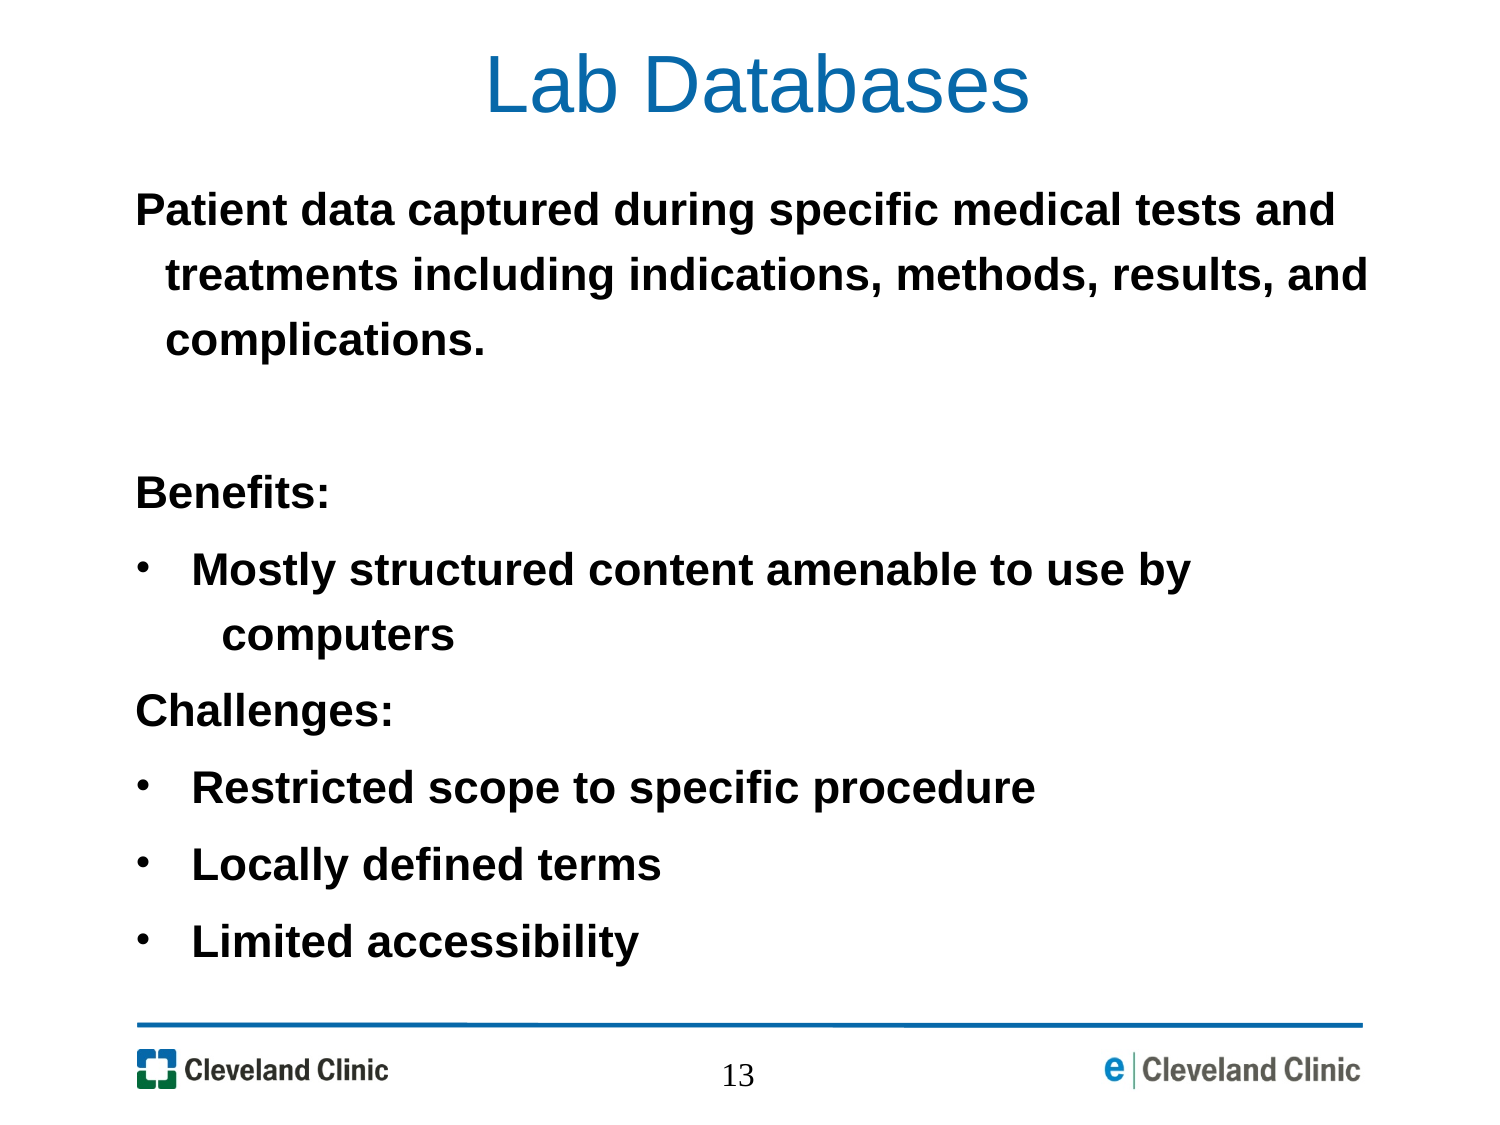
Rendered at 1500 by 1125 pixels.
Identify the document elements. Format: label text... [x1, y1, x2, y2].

list Patient data captured during specific medical tests and treatments including indications, methods, results, and complications. Benefits: Mostly structured content amenable to use by computers Challenges: Restricted scope to specific procedure Locally defined terms Limited accessibility [112, 162, 1410, 1125]
title Lab Databases [0, 0, 1500, 144]
